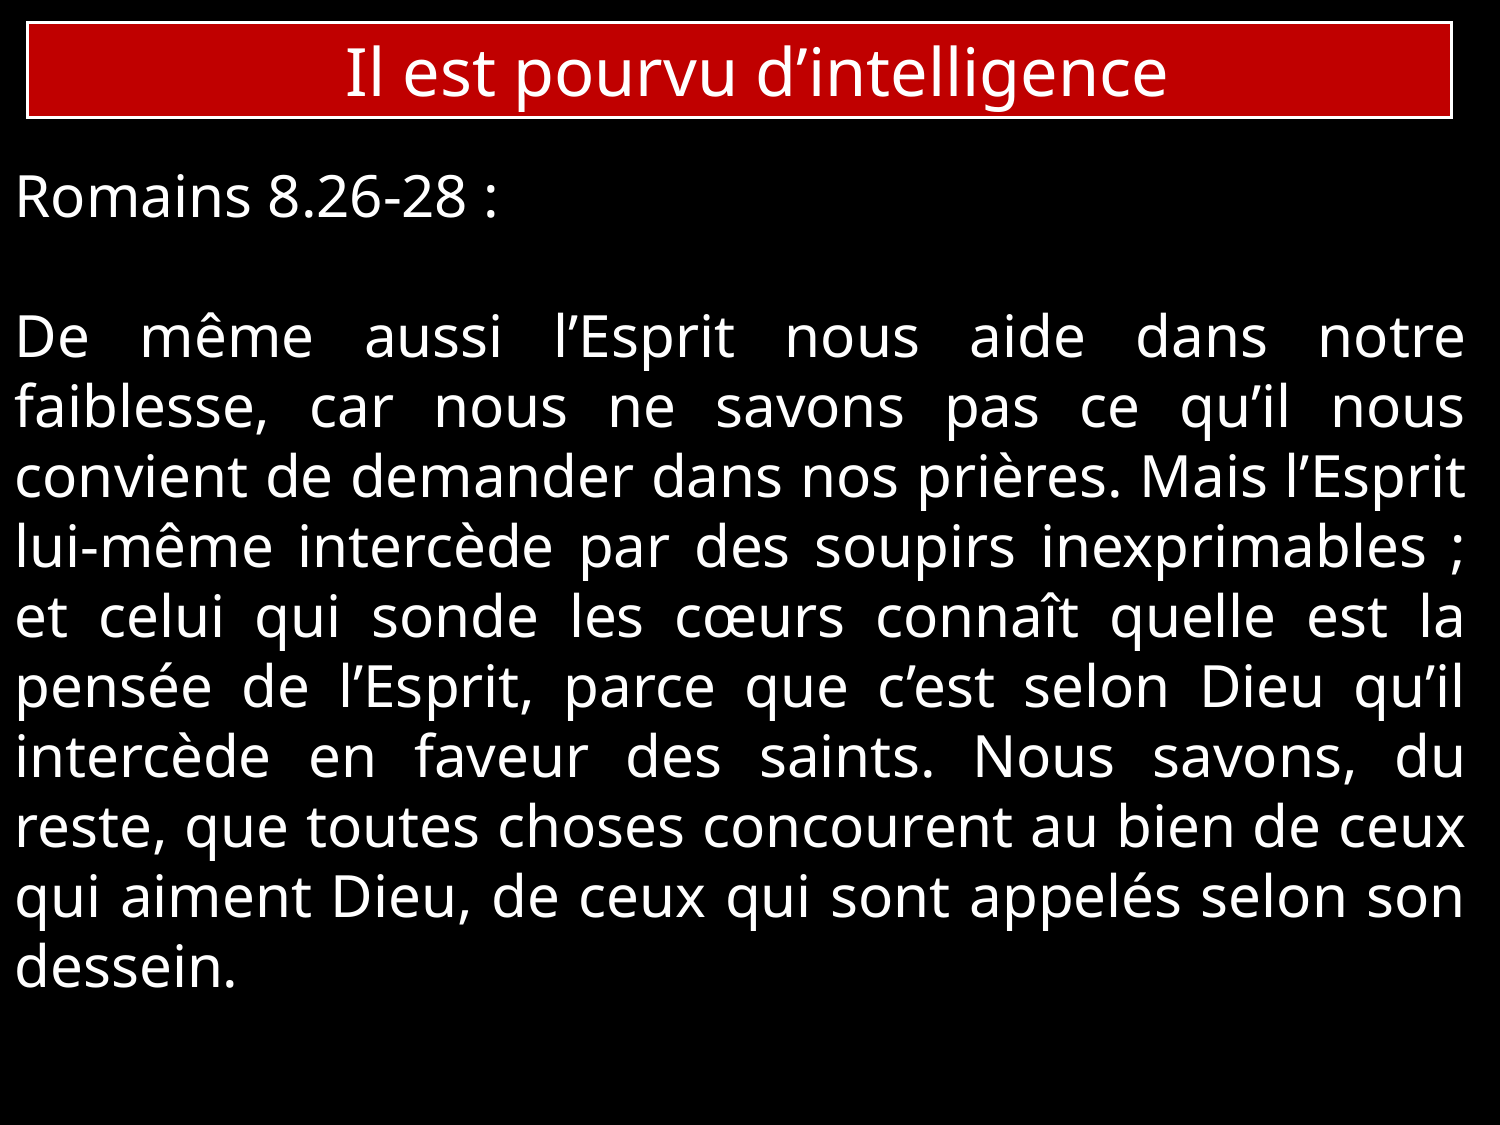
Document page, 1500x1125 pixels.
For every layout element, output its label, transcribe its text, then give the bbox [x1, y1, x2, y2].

text_box Romains 8.26-28 : De même aussi l’Esprit nous aide dans notre faiblesse, car nous ne savons pas ce qu’il nous convient de demander dans nos prières. Mais l’Esprit lui-même intercède par des soupirs inexprimables ; et celui qui sonde les cœurs connaît quelle est la pensée de l’Esprit, parce que c’est selon Dieu qu’il intercède en faveur des saints. Nous savons, du reste, que toutes choses concourent au bien de ceux qui aiment Dieu, de ceux qui sont appelés selon son dessein. [0, 151, 1481, 1007]
text_box Il est pourvu d’intelligence [27, 22, 1452, 118]
